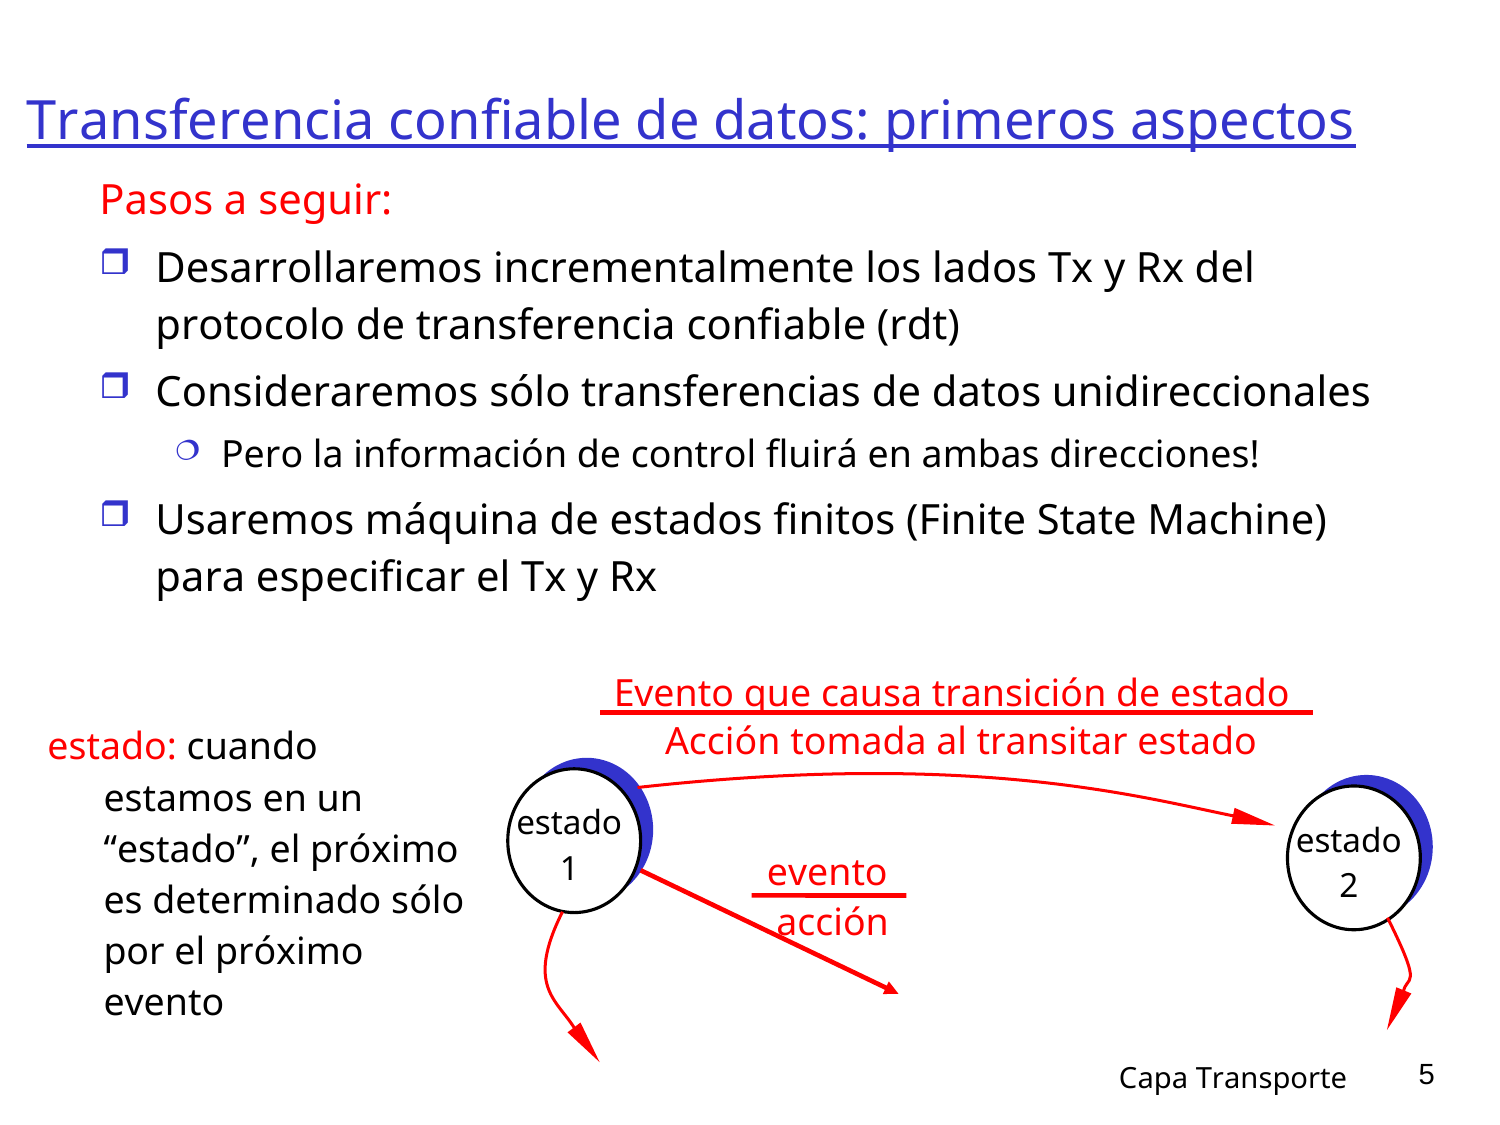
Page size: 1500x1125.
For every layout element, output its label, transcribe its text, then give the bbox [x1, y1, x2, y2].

text_box [1305, 774, 1433, 894]
text_box Acción tomada al transitar estado [650, 715, 1273, 774]
text_box estado: cuando estamos en un “estado”, el próximo es determinado sólo por el próximo evento [32, 712, 488, 1050]
text_box estado 2 [1281, 809, 1417, 915]
text_box acción [761, 887, 905, 893]
text_box [526, 757, 654, 876]
text_box [1313, 915, 1395, 930]
text_box Evento que causa transición de estado [598, 658, 1306, 725]
text_box Acción tomada al transitar estado [650, 706, 1273, 710]
text_box acción [761, 898, 905, 955]
text_box [534, 898, 615, 913]
text_box estado 1 [501, 791, 638, 898]
list Pasos a seguir: Desarrollaremos incrementalmente los lados Tx y Rx del protocolo de transferencia confiable (rdt)‏ Consideraremos sólo transferencias de datos unidireccionales Pero la información de control fluirá en ambas direcciones! Usaremos máquina de estados finitos (Finite State Machine) para especificar el Tx y Rx [84, 162, 1388, 676]
title Transferencia confiable de datos: primeros aspectos [11, 24, 1487, 213]
text_box evento [751, 837, 903, 893]
